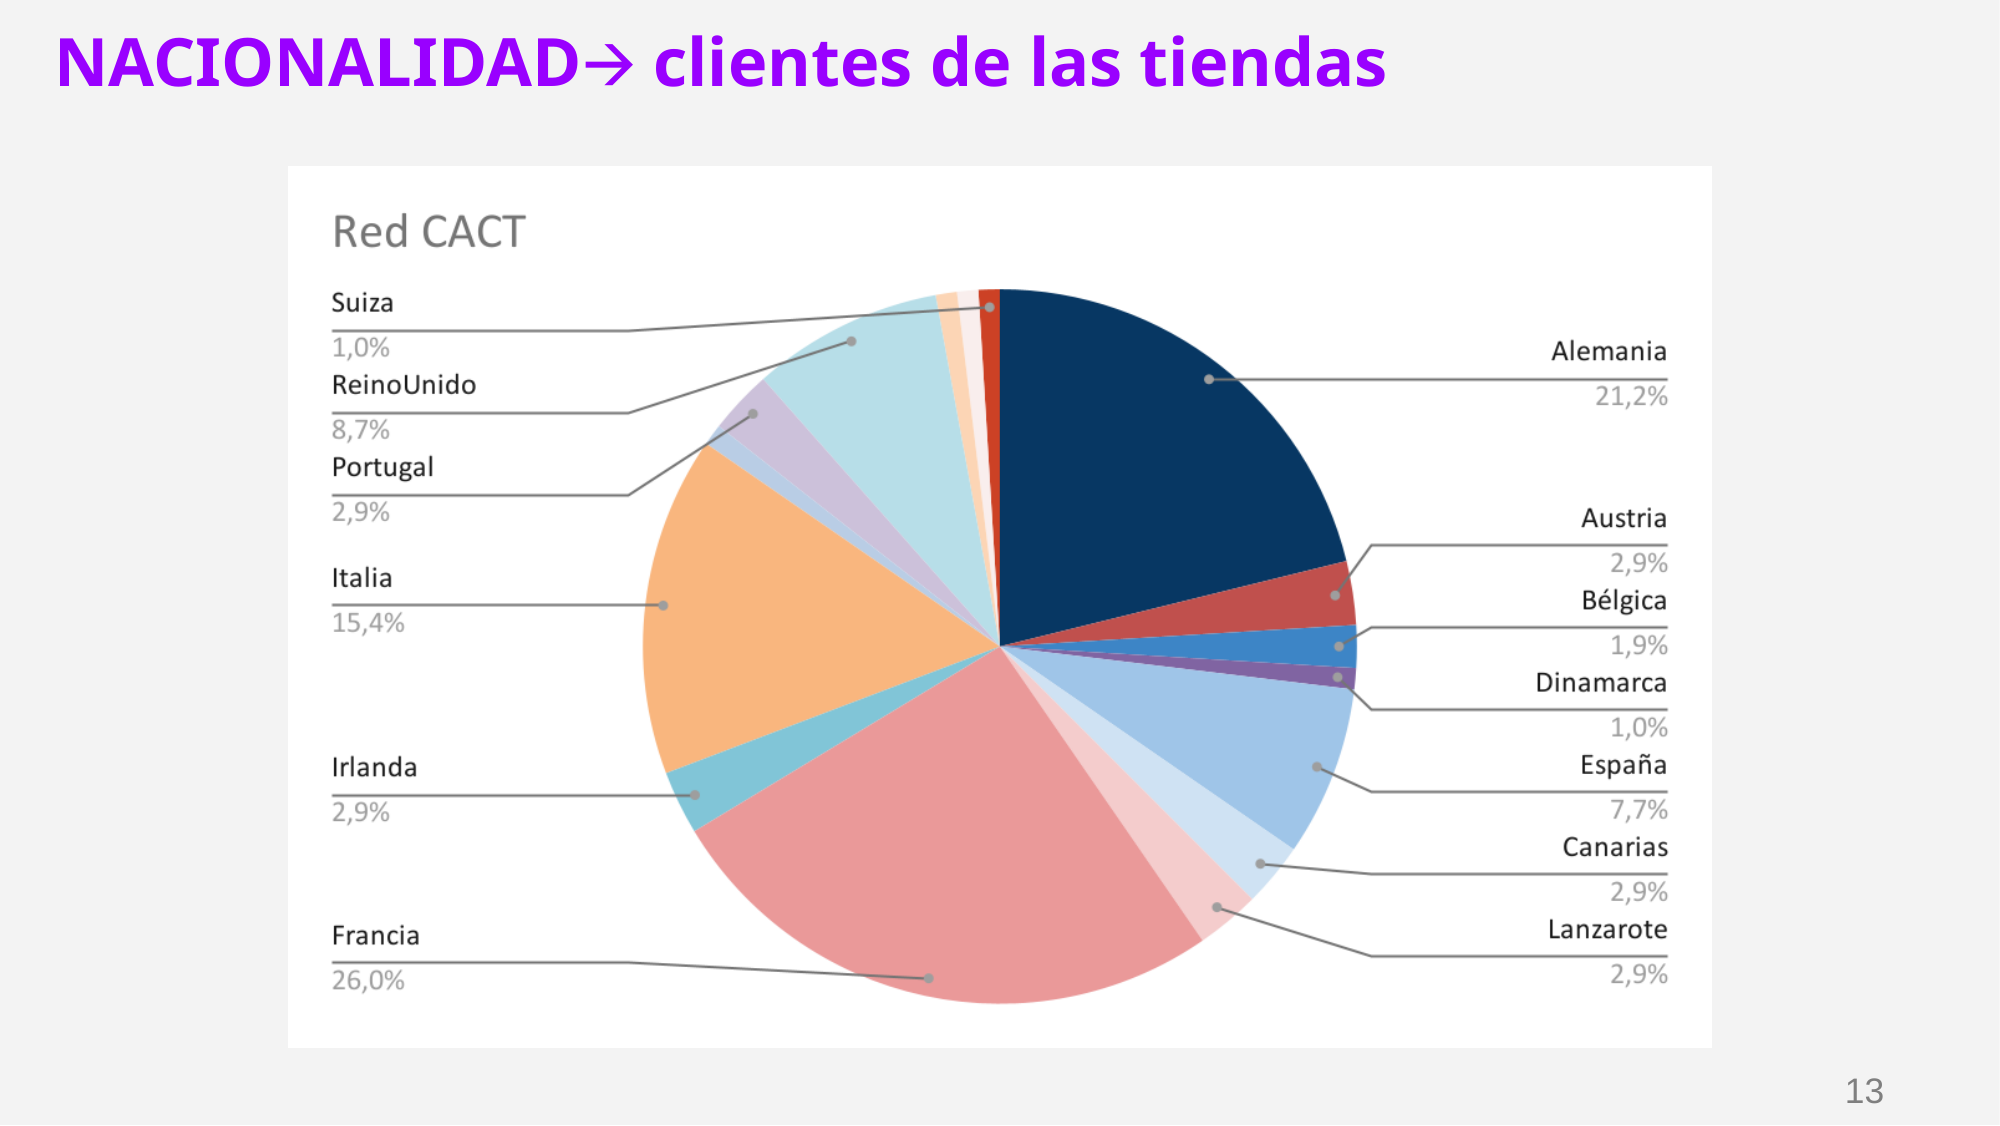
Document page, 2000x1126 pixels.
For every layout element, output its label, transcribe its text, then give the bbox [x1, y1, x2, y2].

picture [288, 166, 1712, 1048]
slide_number <number> [1435, 1059, 1902, 1120]
text_box NACIONALIDAD🡪 clientes de las tiendas [54, 0, 1513, 120]
